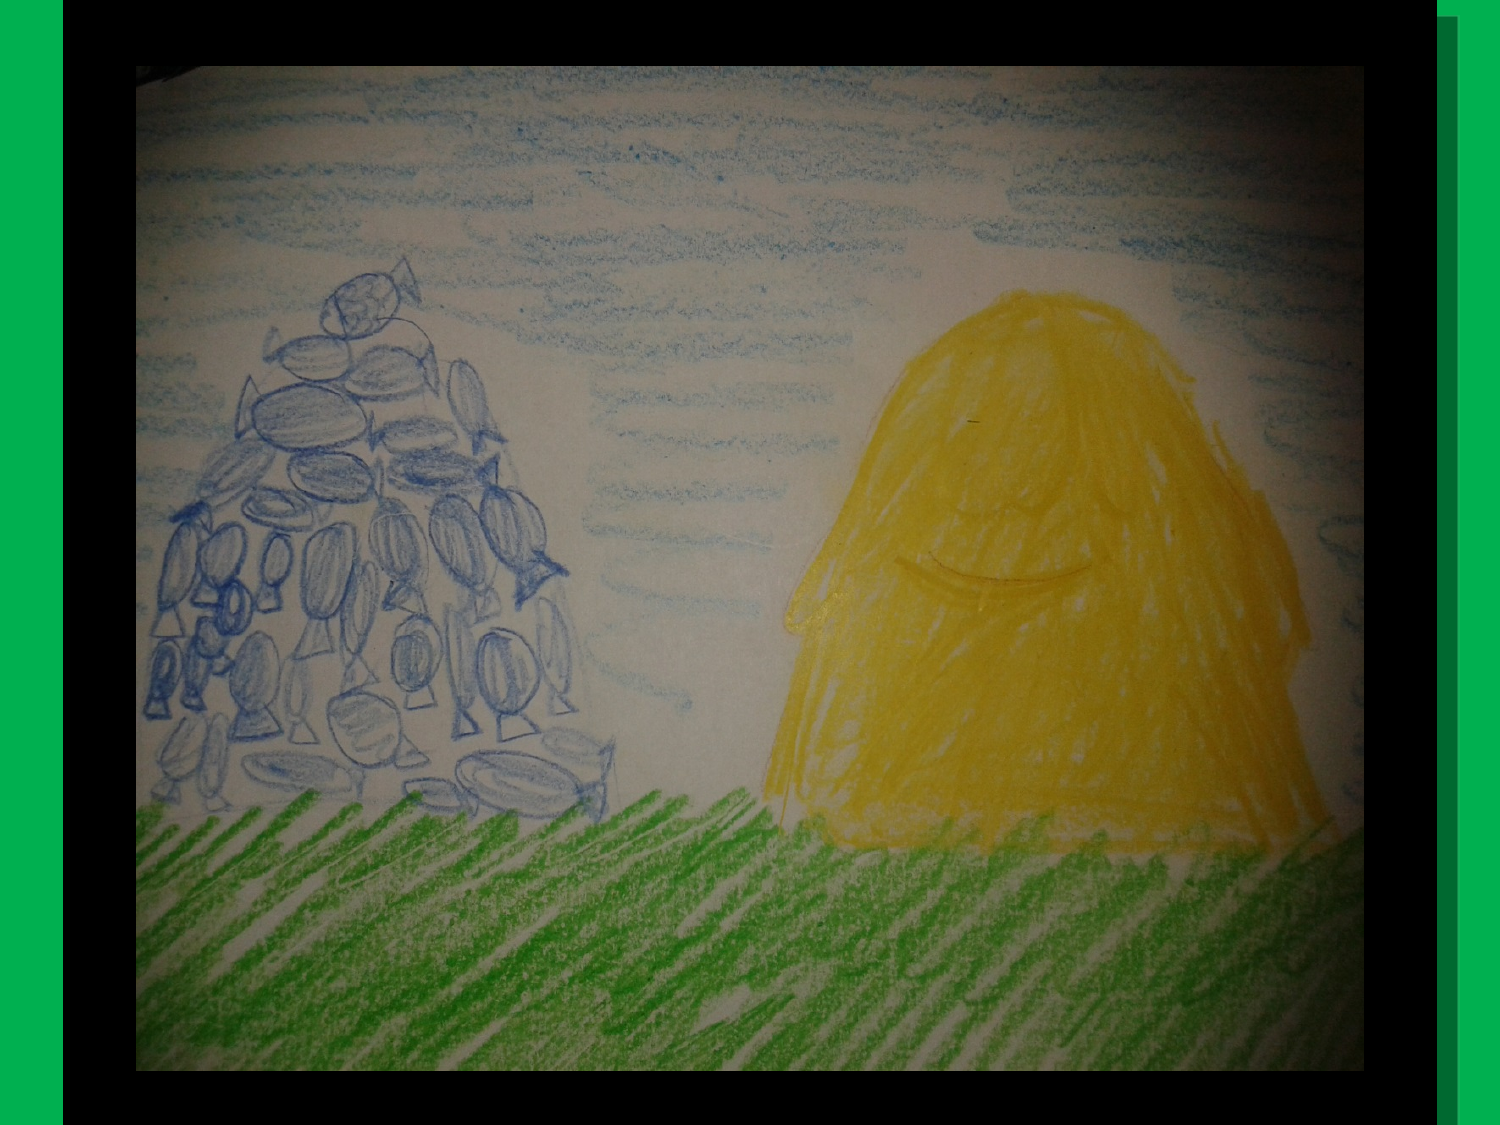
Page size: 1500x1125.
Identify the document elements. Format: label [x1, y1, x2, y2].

picture [135, 66, 1365, 1072]
